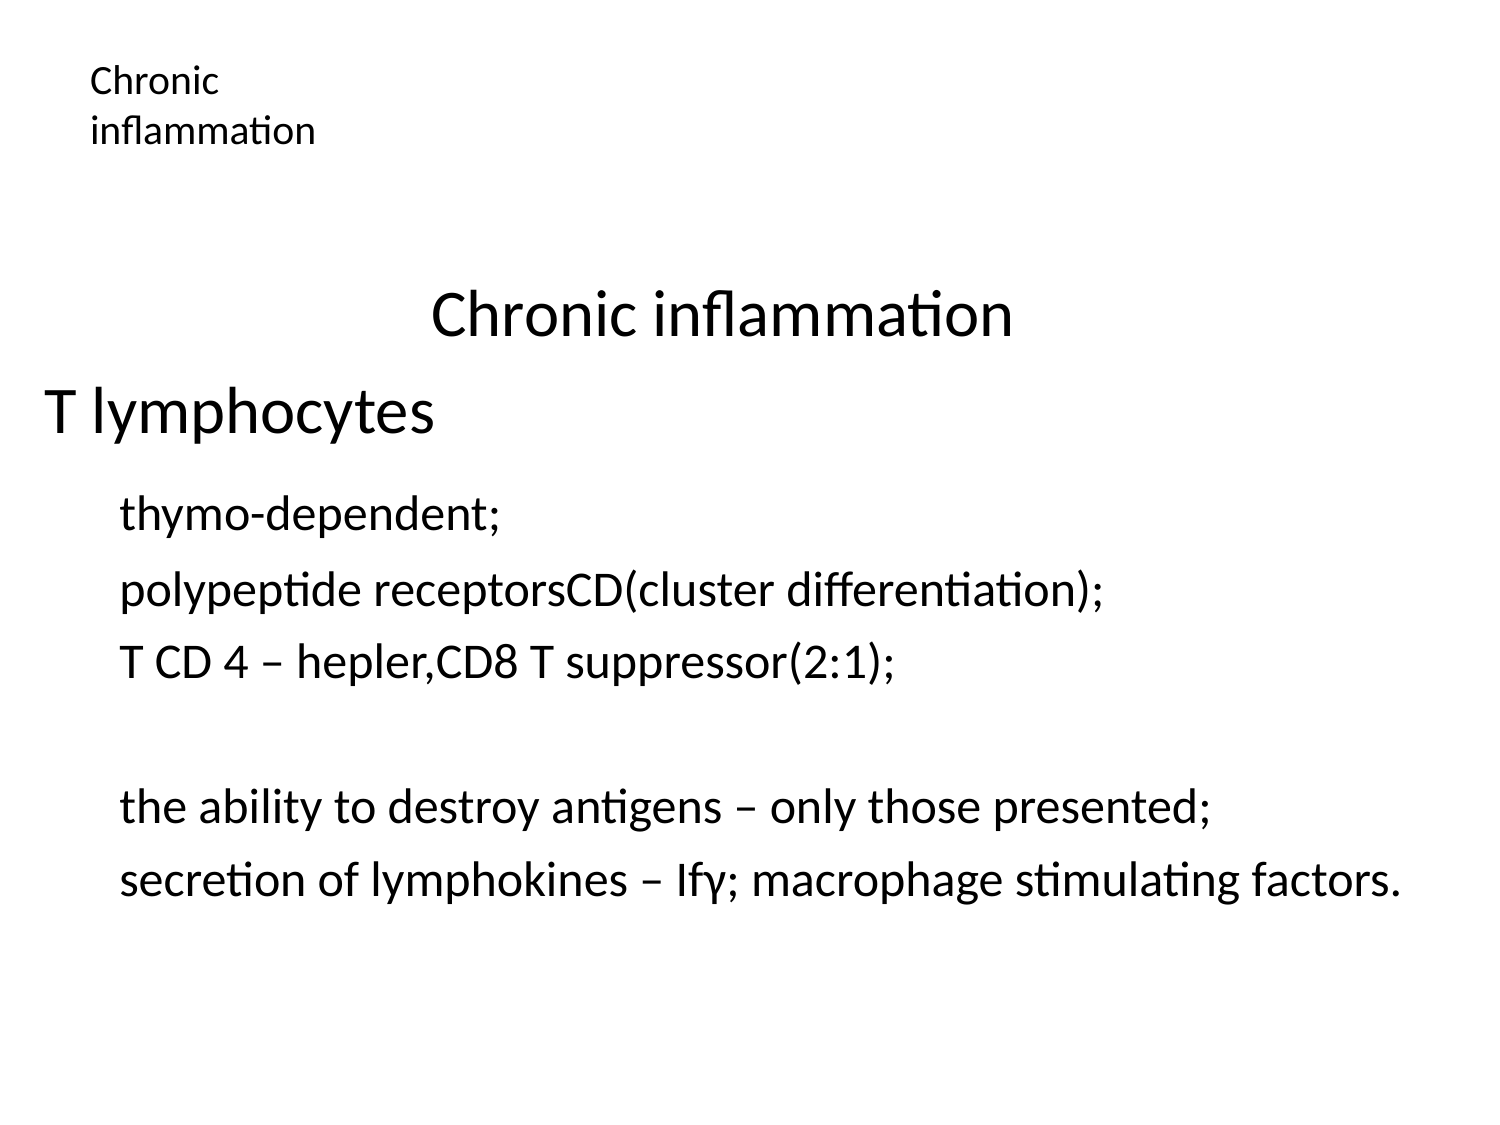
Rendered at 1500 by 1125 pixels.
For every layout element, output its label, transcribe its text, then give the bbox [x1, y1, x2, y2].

list Chronic inflammation T lymphocytes thymo-dependent; polypeptide receptorsCD(cluster differentiation); T CD 4 – hepler,CD8 T suppressor(2:1); the ability to destroy antigens – only those presented; secretion of lymphokines – Ifγ; macrophage stimulating factors. [29, 262, 1459, 1005]
title Chronic inflammation [75, 45, 467, 126]
